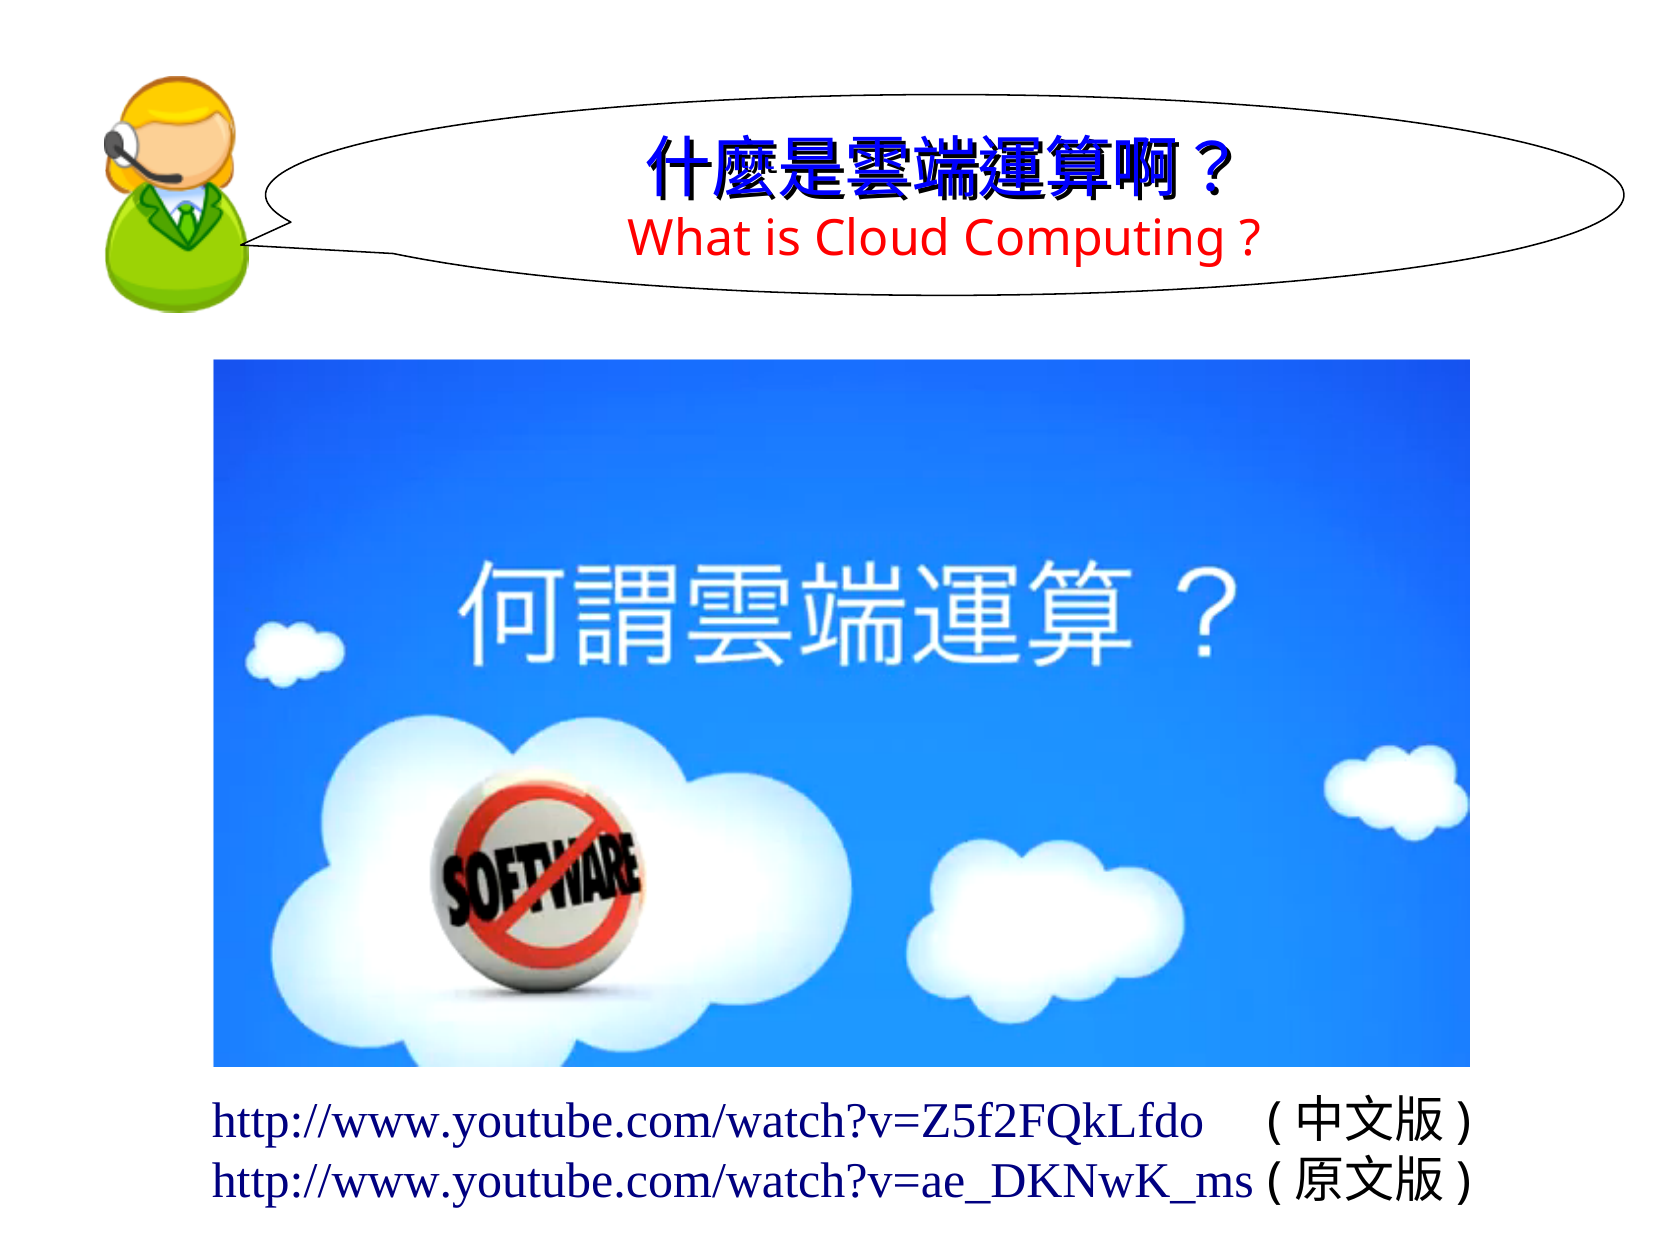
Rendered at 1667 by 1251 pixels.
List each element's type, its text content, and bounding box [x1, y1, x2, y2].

picture [104, 76, 249, 314]
text_box http://www.youtube.com/watch?v=Z5f2FQkLfdo (中文版) http://www.youtube.com/watch?v=ae_DKNwK_ms (原文版) [88, 1080, 1595, 1216]
picture [210, 358, 1470, 1067]
text_box 什麼是雲端運算啊？ What is Cloud Computing ? [240, 94, 1624, 296]
